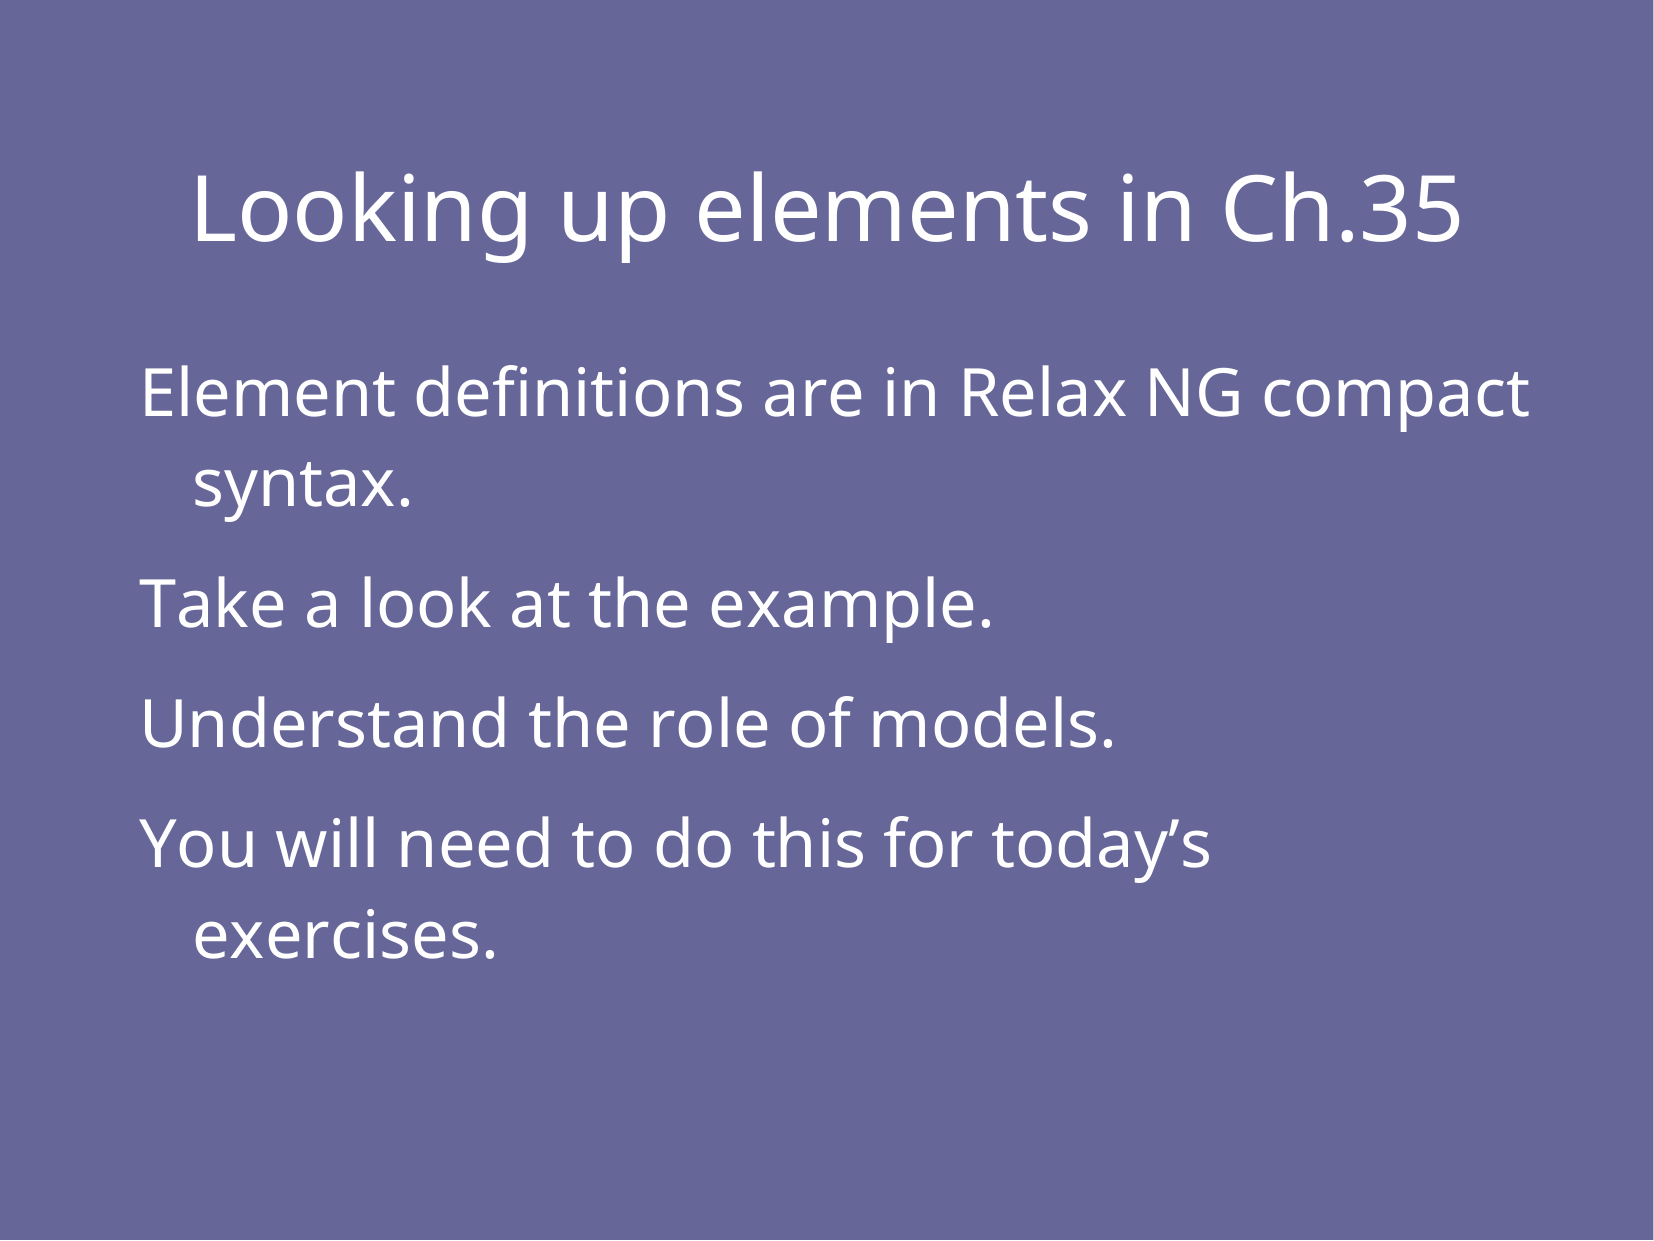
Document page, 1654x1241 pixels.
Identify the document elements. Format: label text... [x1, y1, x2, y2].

list Element definitions are in Relax NG compact syntax. Take a look at the example. Understand the role of models. You will need to do this for today’s exercises. [121, 344, 1534, 1112]
title Looking up elements in Ch.35 [121, 110, 1534, 303]
